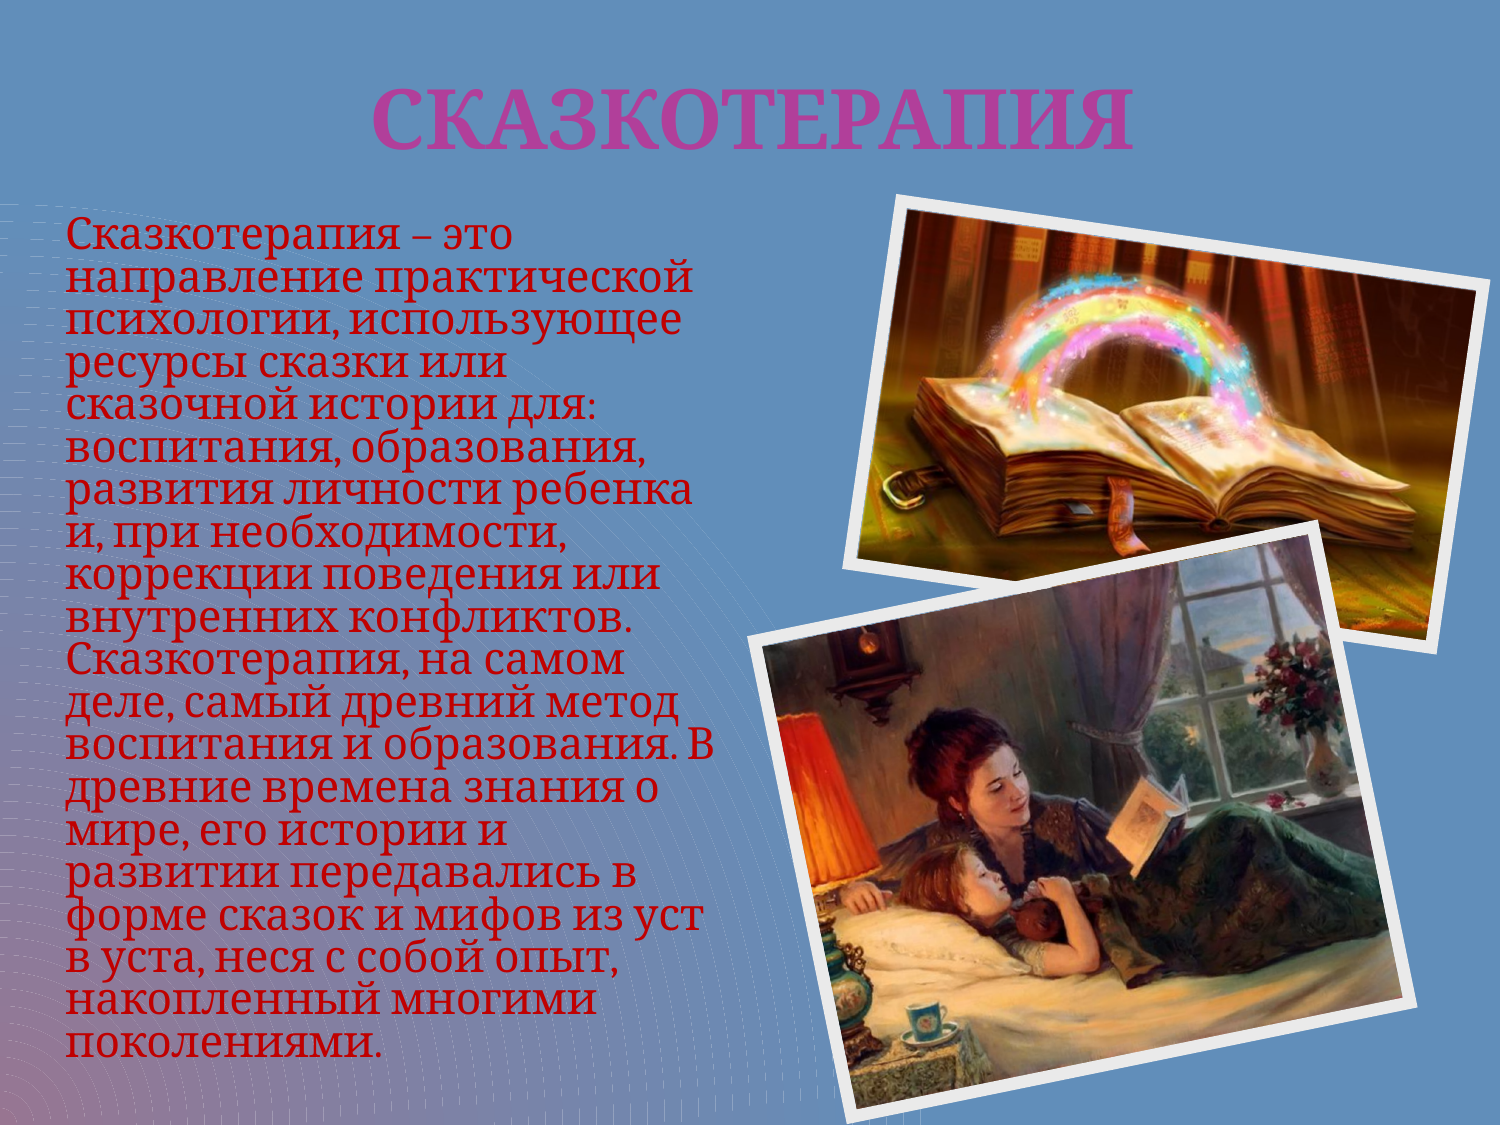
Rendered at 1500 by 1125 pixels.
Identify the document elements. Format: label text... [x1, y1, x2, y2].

picture [856, 208, 1477, 641]
title Сказкотерапия [49, 19, 1475, 214]
picture [761, 534, 1403, 1110]
list Сказкотерапия – это направление практической психологии, использующее ресурсы сказки или сказочной истории для: воспитания, образования, развития личности ребенка и, при необходимости, коррекции поведения или внутренних конфликтов. Сказкотерапия, на самом деле, самый древний метод воспитания и образования. В древние времена знания о мире, его истории и развитии передавались в форме сказок и мифов из уст в уста, неся с собой опыт, накопленный многими поколениями. [50, 208, 738, 1083]
